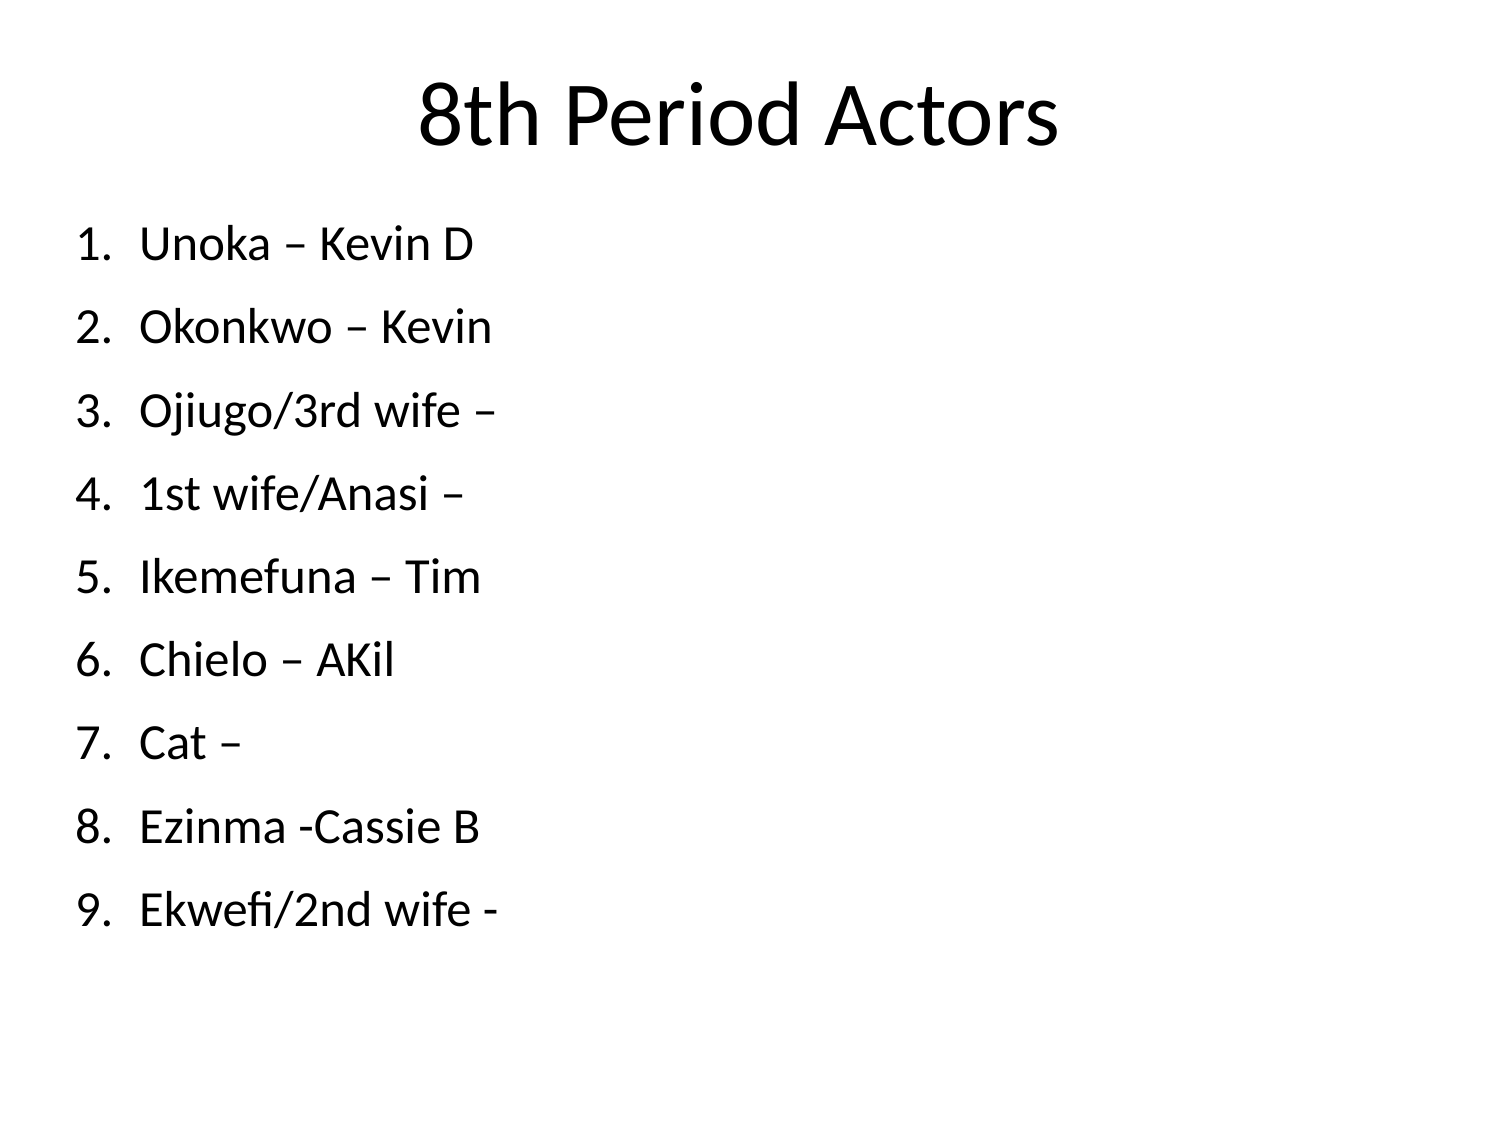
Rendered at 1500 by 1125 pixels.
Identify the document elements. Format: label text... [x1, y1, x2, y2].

title 8th Period Actors [75, 15, 1425, 203]
list Unoka – Kevin D Okonkwo – Kevin Ojiugo/3rd wife – 1st wife/Anasi – Ikemefuna – Tim Chielo – AKil Cat – Ezinma -Cassie B Ekwefi/2nd wife - [60, 202, 1411, 946]
